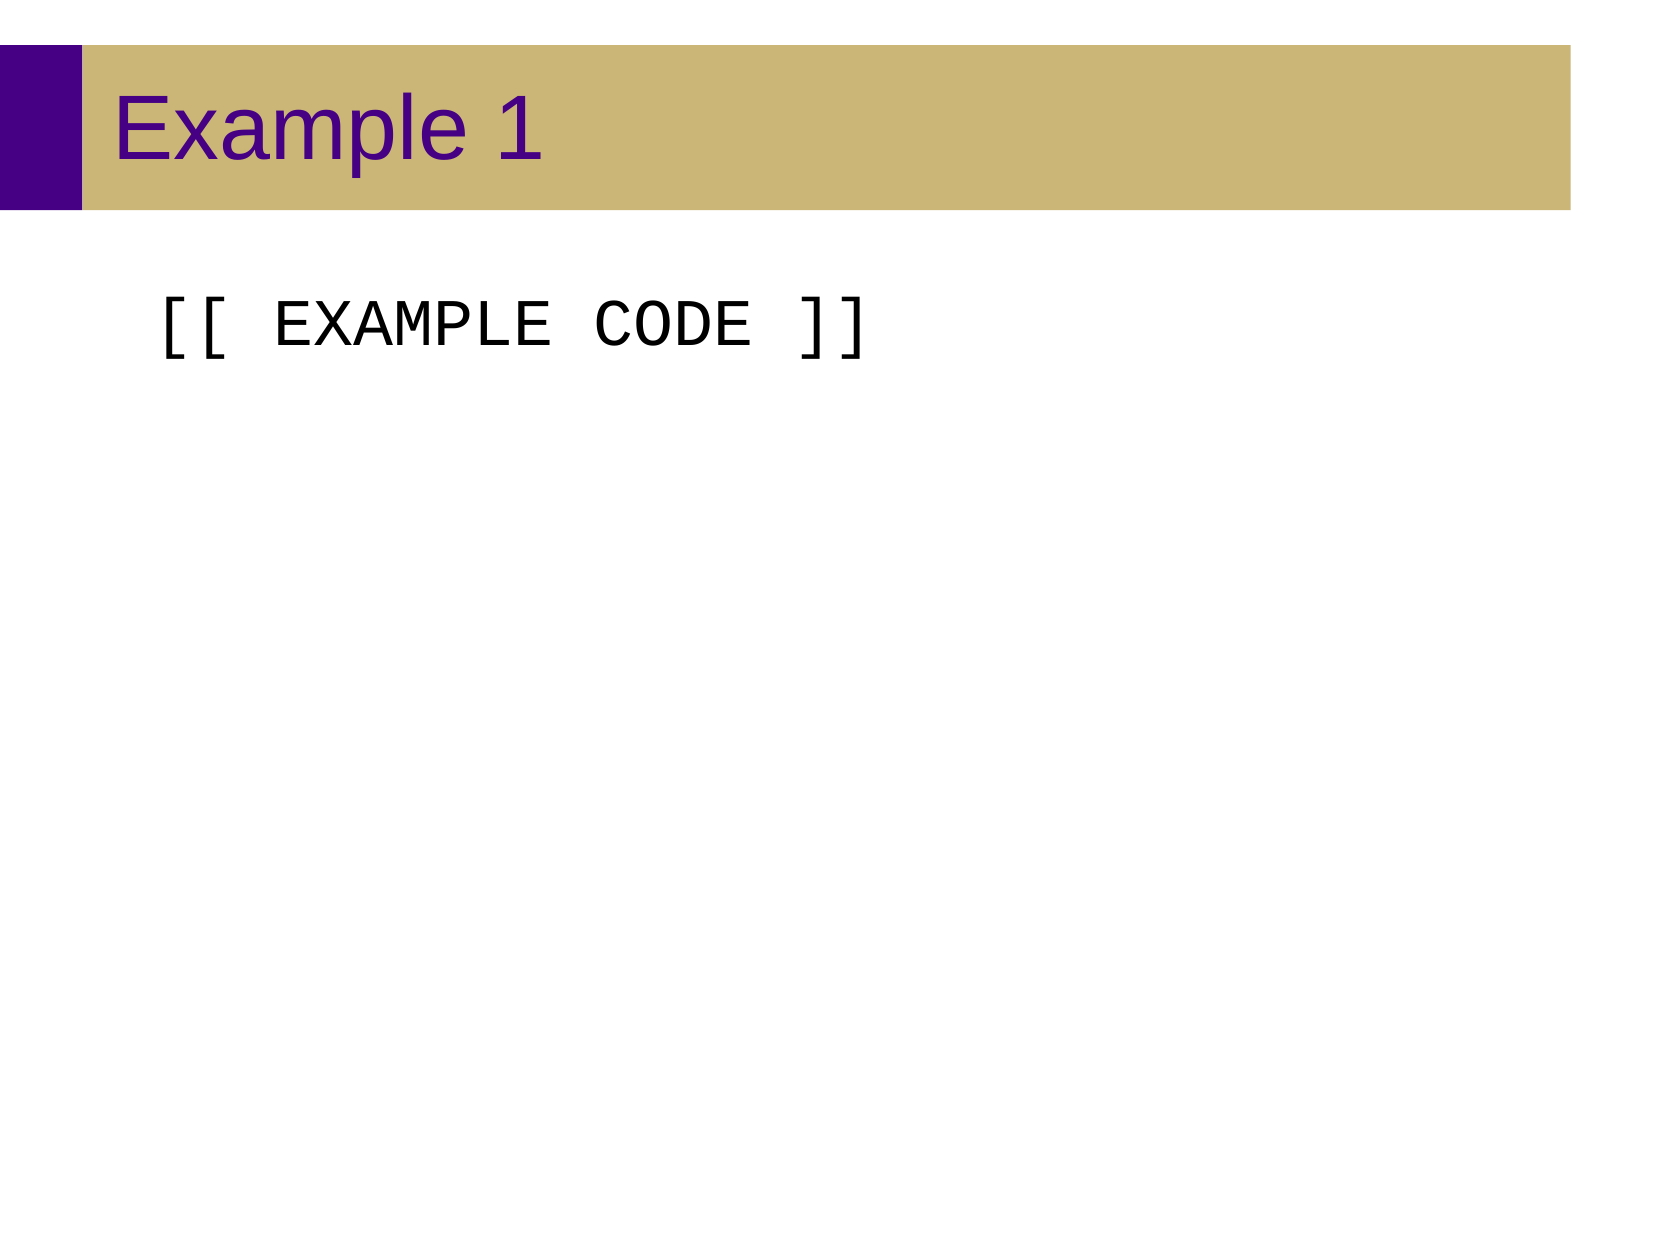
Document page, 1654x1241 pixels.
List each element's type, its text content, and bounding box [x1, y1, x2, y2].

title Example 1 [82, 45, 1571, 211]
list [[ EXAMPLE CODE ]] [82, 290, 1571, 1010]
